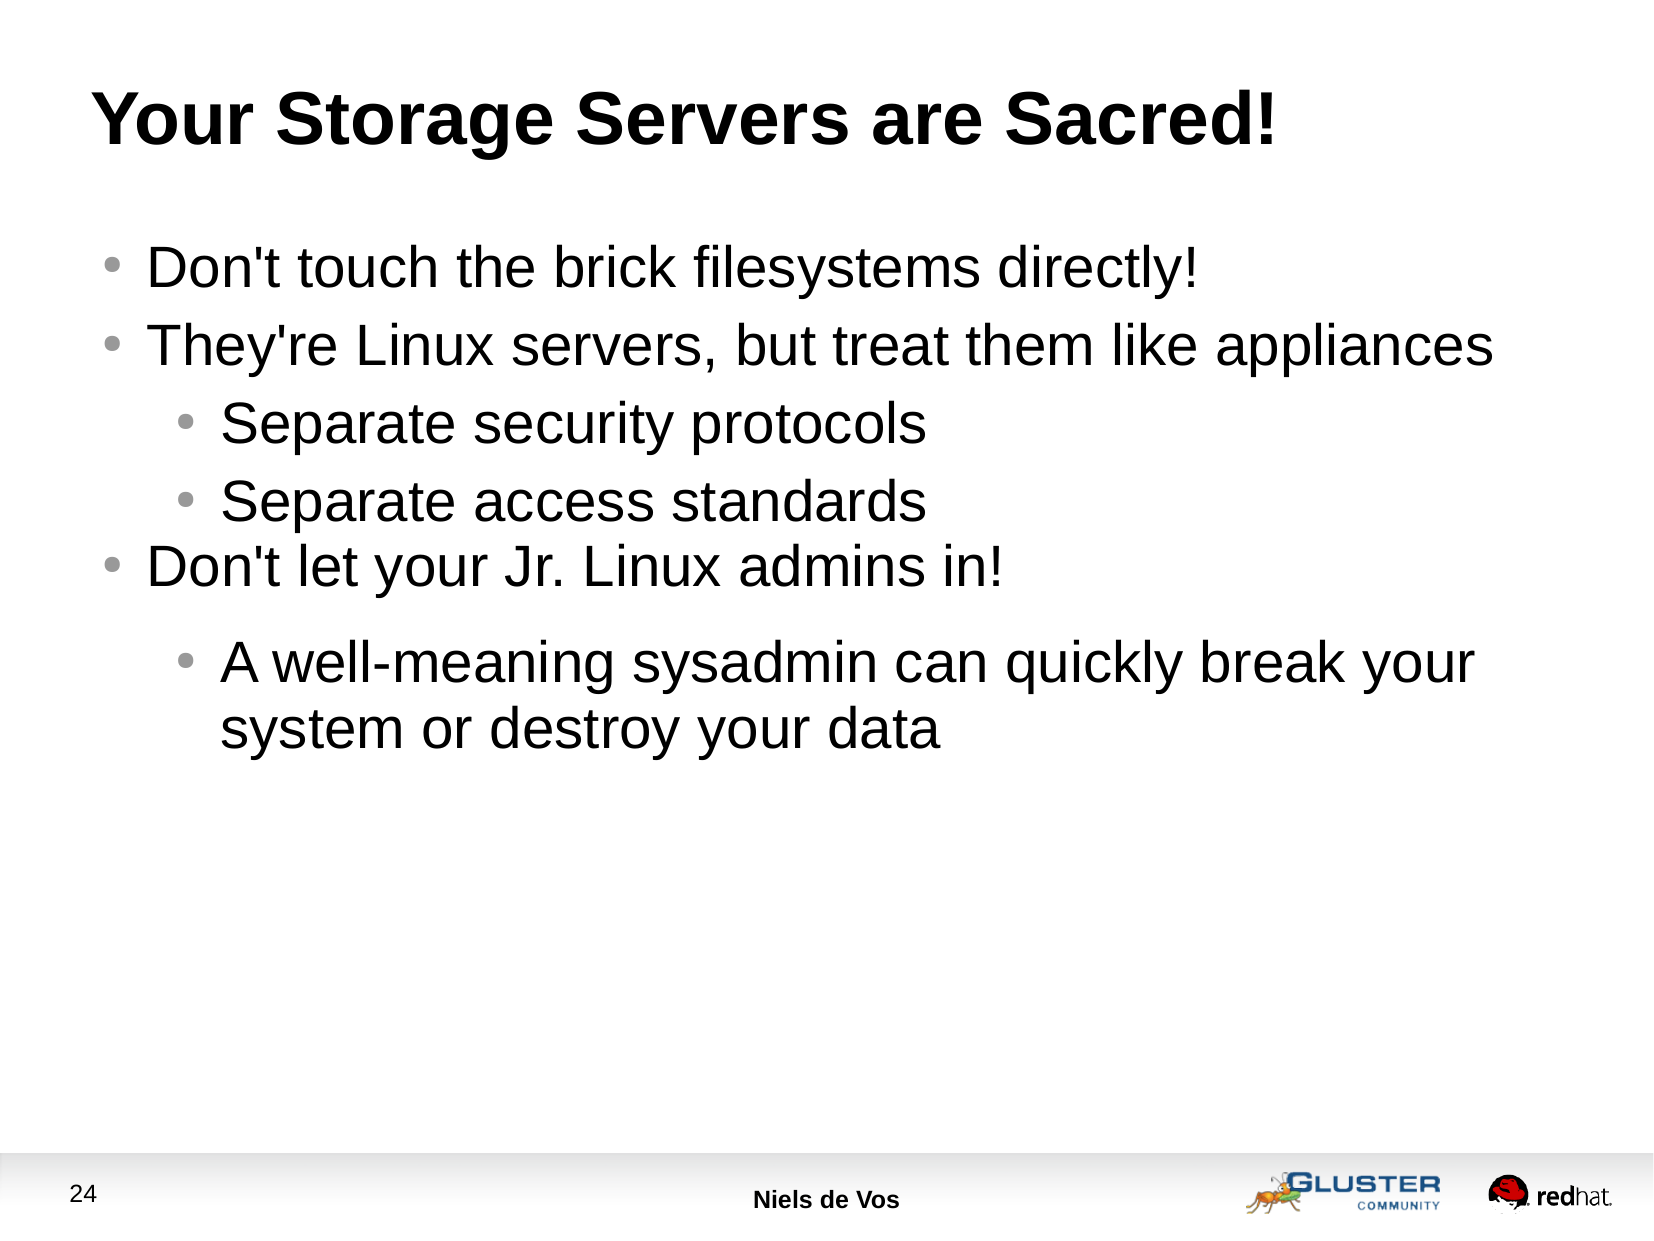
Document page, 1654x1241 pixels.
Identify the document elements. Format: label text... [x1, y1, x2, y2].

picture [0, 1153, 1654, 1238]
title Your Storage Servers are Sacred! [90, 15, 1579, 223]
list Don't touch the brick filesystems directly! They're Linux servers, but treat them like appliances Separate security protocols Separate access standards Don't let your Jr. Linux admins in! A well-meaning sysadmin can quickly break your system or destroy your data [86, 232, 1576, 1126]
